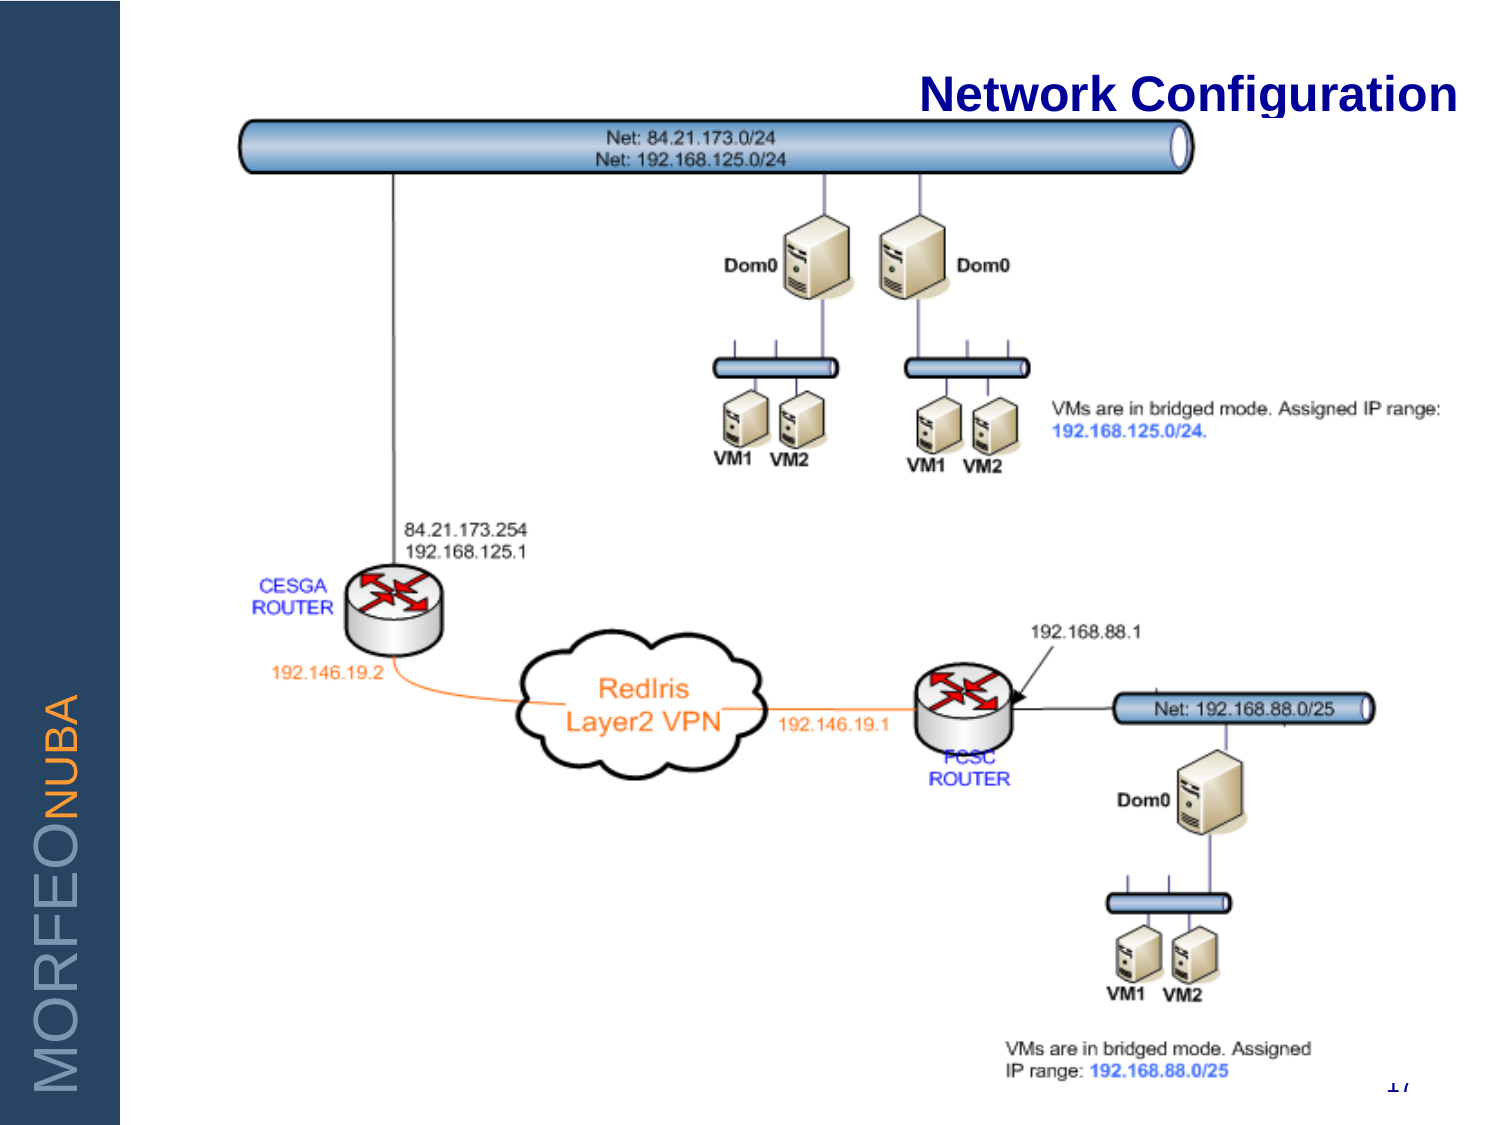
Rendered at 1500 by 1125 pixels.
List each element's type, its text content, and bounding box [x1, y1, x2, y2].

text_box Network Configuration [395, 37, 1459, 150]
text_box <número> [1354, 1083, 1429, 1125]
picture [237, 118, 1447, 1083]
